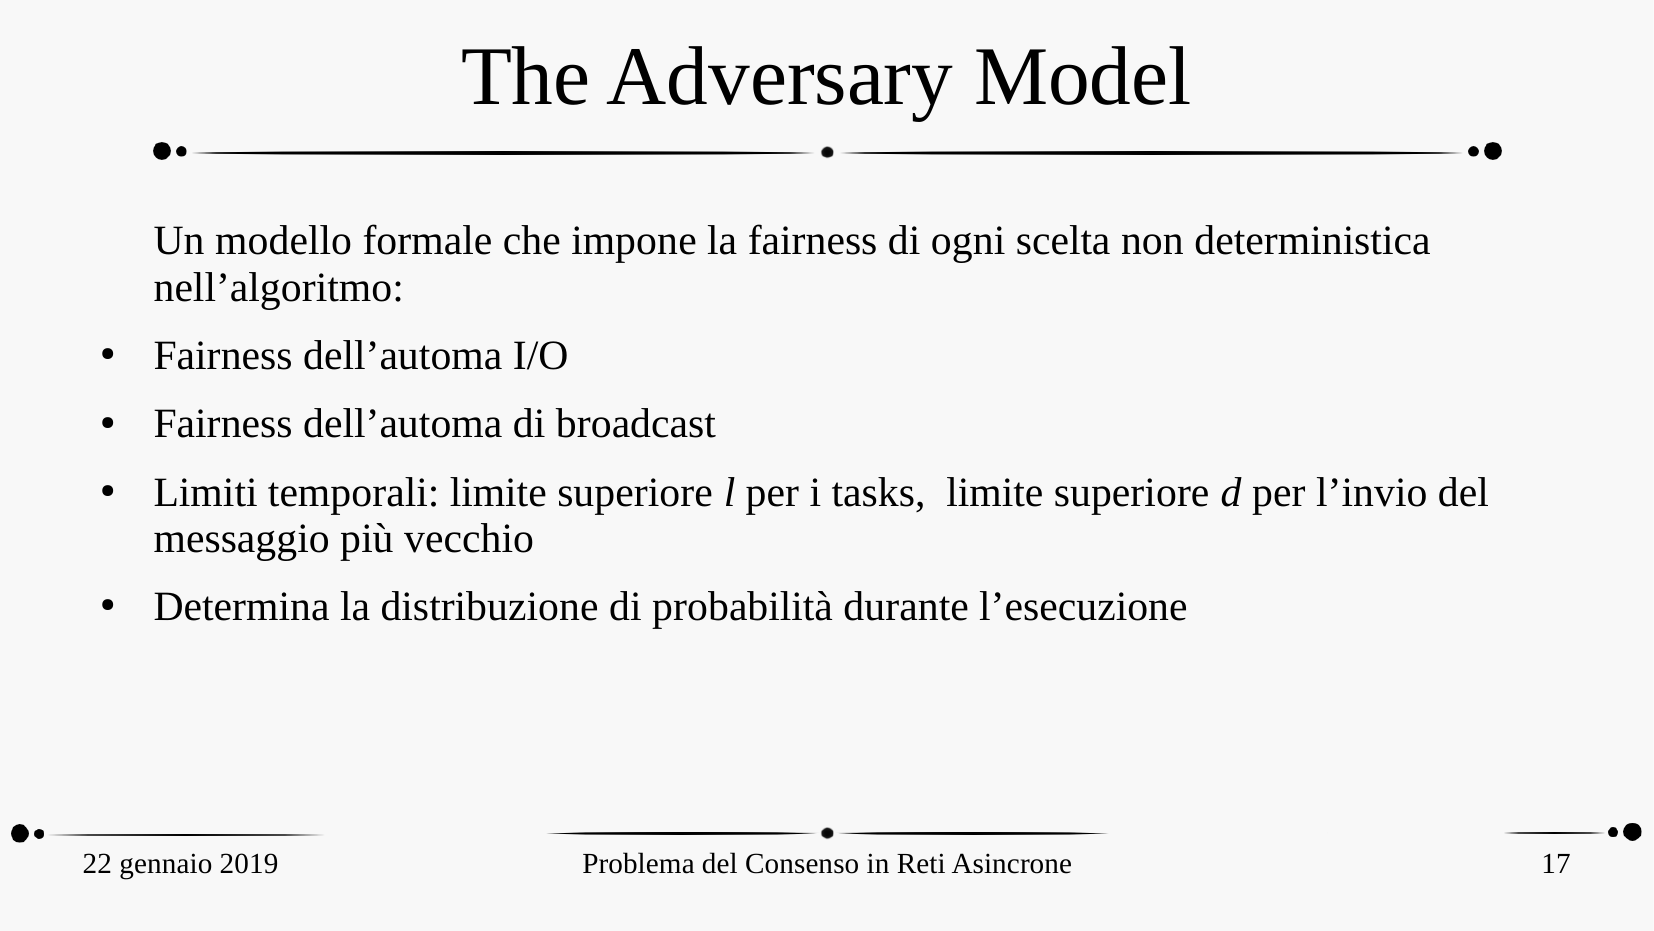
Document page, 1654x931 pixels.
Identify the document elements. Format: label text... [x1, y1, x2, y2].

picture [0, 154, 1654, 931]
list Un modello formale che impone la fairness di ogni scelta non deterministica nell’algoritmo: Fairness dell’automa I/O Fairness dell’automa di broadcast Limiti temporali: limite superiore l per i tasks, limite superiore d per l’invio del messaggio più vecchio Determina la distribuzione di probabilità durante l’esecuzione [82, 217, 1571, 650]
title The Adversary Model [0, 0, 1654, 154]
